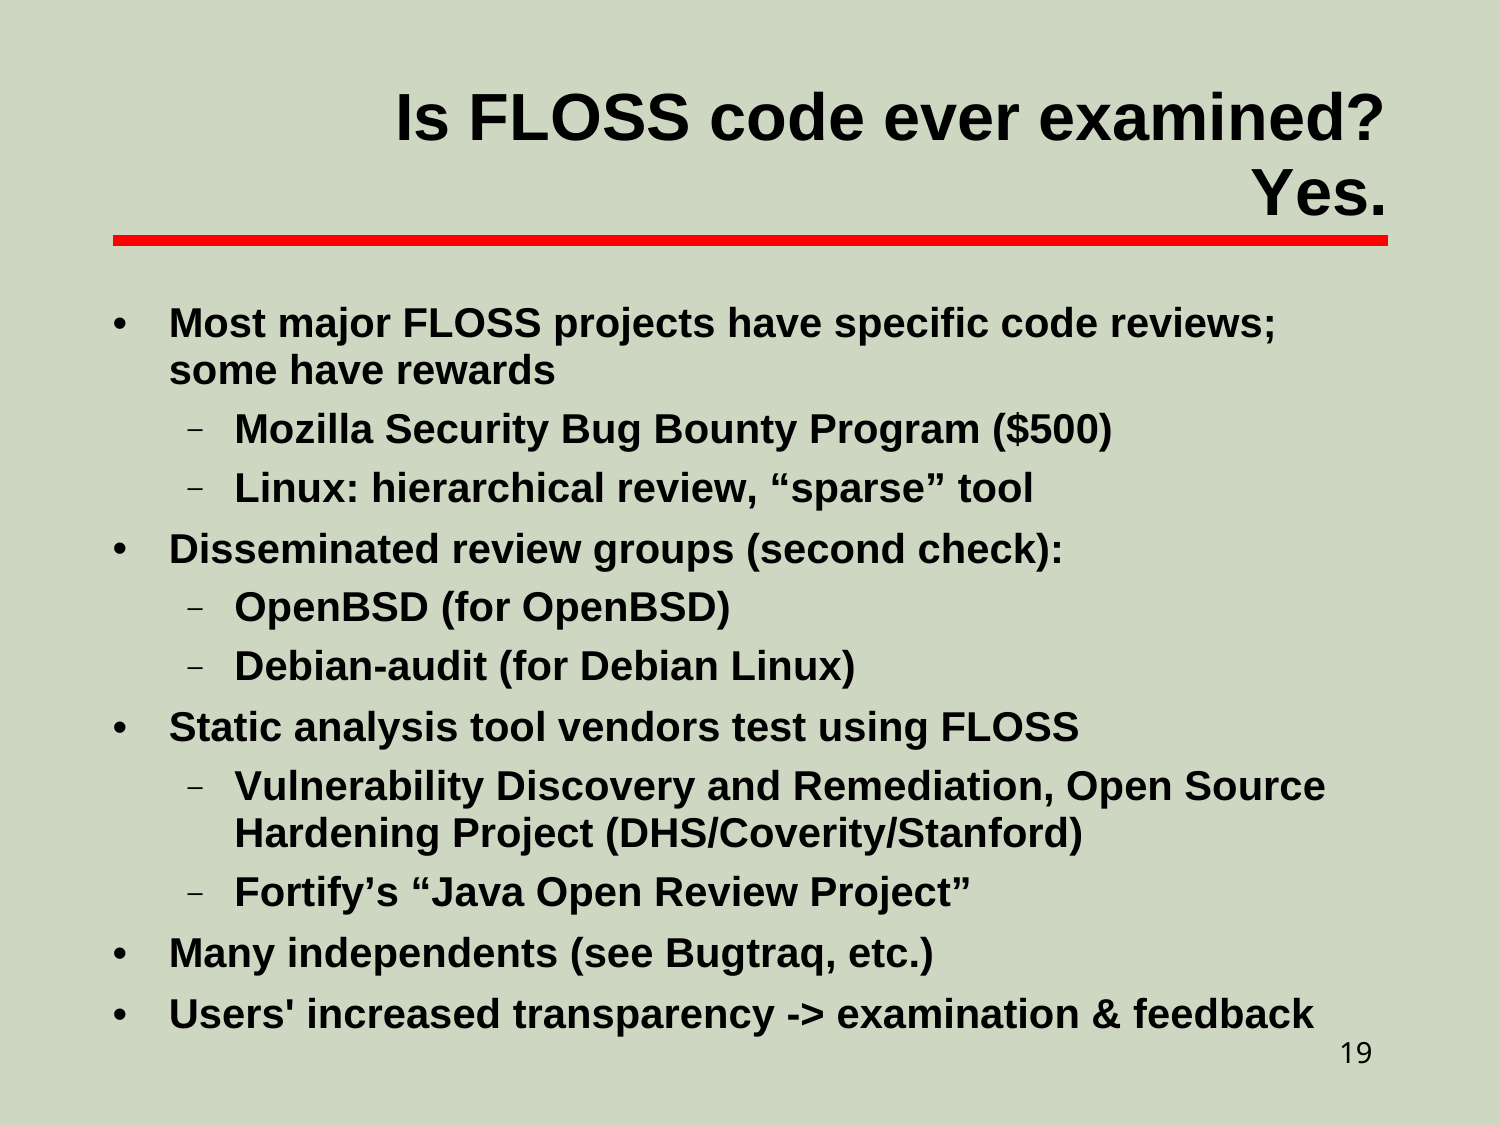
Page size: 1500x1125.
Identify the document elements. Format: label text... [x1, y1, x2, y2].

list Most major FLOSS projects have specific code reviews; some have rewards Mozilla Security Bug Bounty Program ($500) Linux: hierarchical review, “sparse” tool Disseminated review groups (second check): OpenBSD (for OpenBSD) Debian-audit (for Debian Linux) Static analysis tool vendors test using FLOSS Vulnerability Discovery and Remediation, Open Source Hardening Project (DHS/Coverity/Stanford) Fortify’s “Java Open Review Project” Many independents (see Bugtraq, etc.) Users' increased transparency -> examination & feedback [112, 299, 1388, 1111]
title Is FLOSS code ever examined? Yes. [337, 79, 1388, 230]
